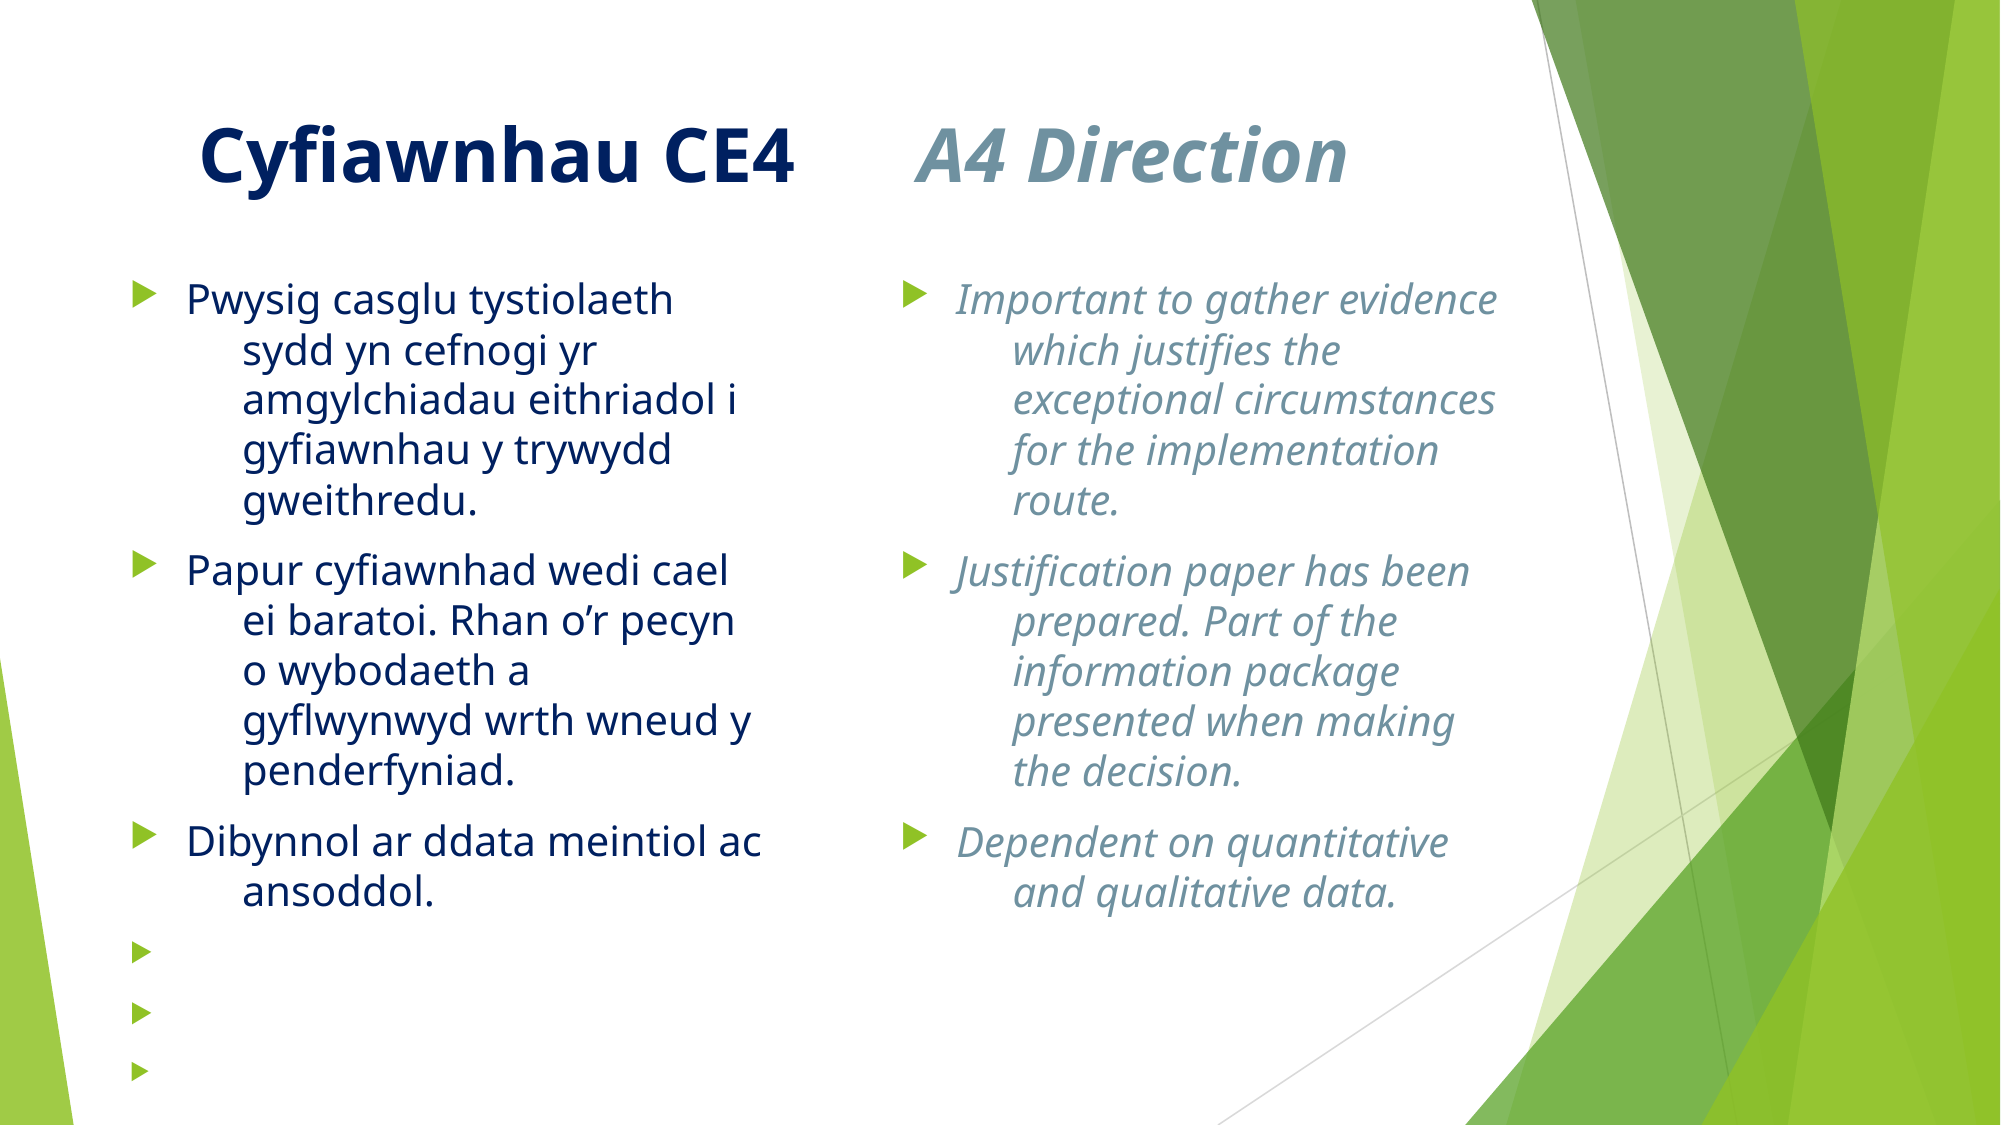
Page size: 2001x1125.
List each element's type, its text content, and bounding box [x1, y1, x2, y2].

list Important to gather evidence which justifies the exceptional circumstances for the implementation route. Justification paper has been prepared. Part of the information package presented when making the decision. Dependent on quantitative and qualitative data. [885, 265, 1522, 992]
title A4 Direction [903, 99, 1555, 317]
text_box Pwysig casglu tystiolaeth sydd yn cefnogi yr amgylchiadau eithriadol i gyfiawnhau y trywydd gweithredu. Papur cyfiawnhad wedi cael ei baratoi. Rhan o’r pecyn o wybodaeth a gyflwynwyd wrth wneud y penderfyniad. Dibynnol ar ddata meintiol ac ansoddol. [114, 265, 787, 1053]
text_box Cyfiawnhau CE4 [183, 99, 835, 317]
